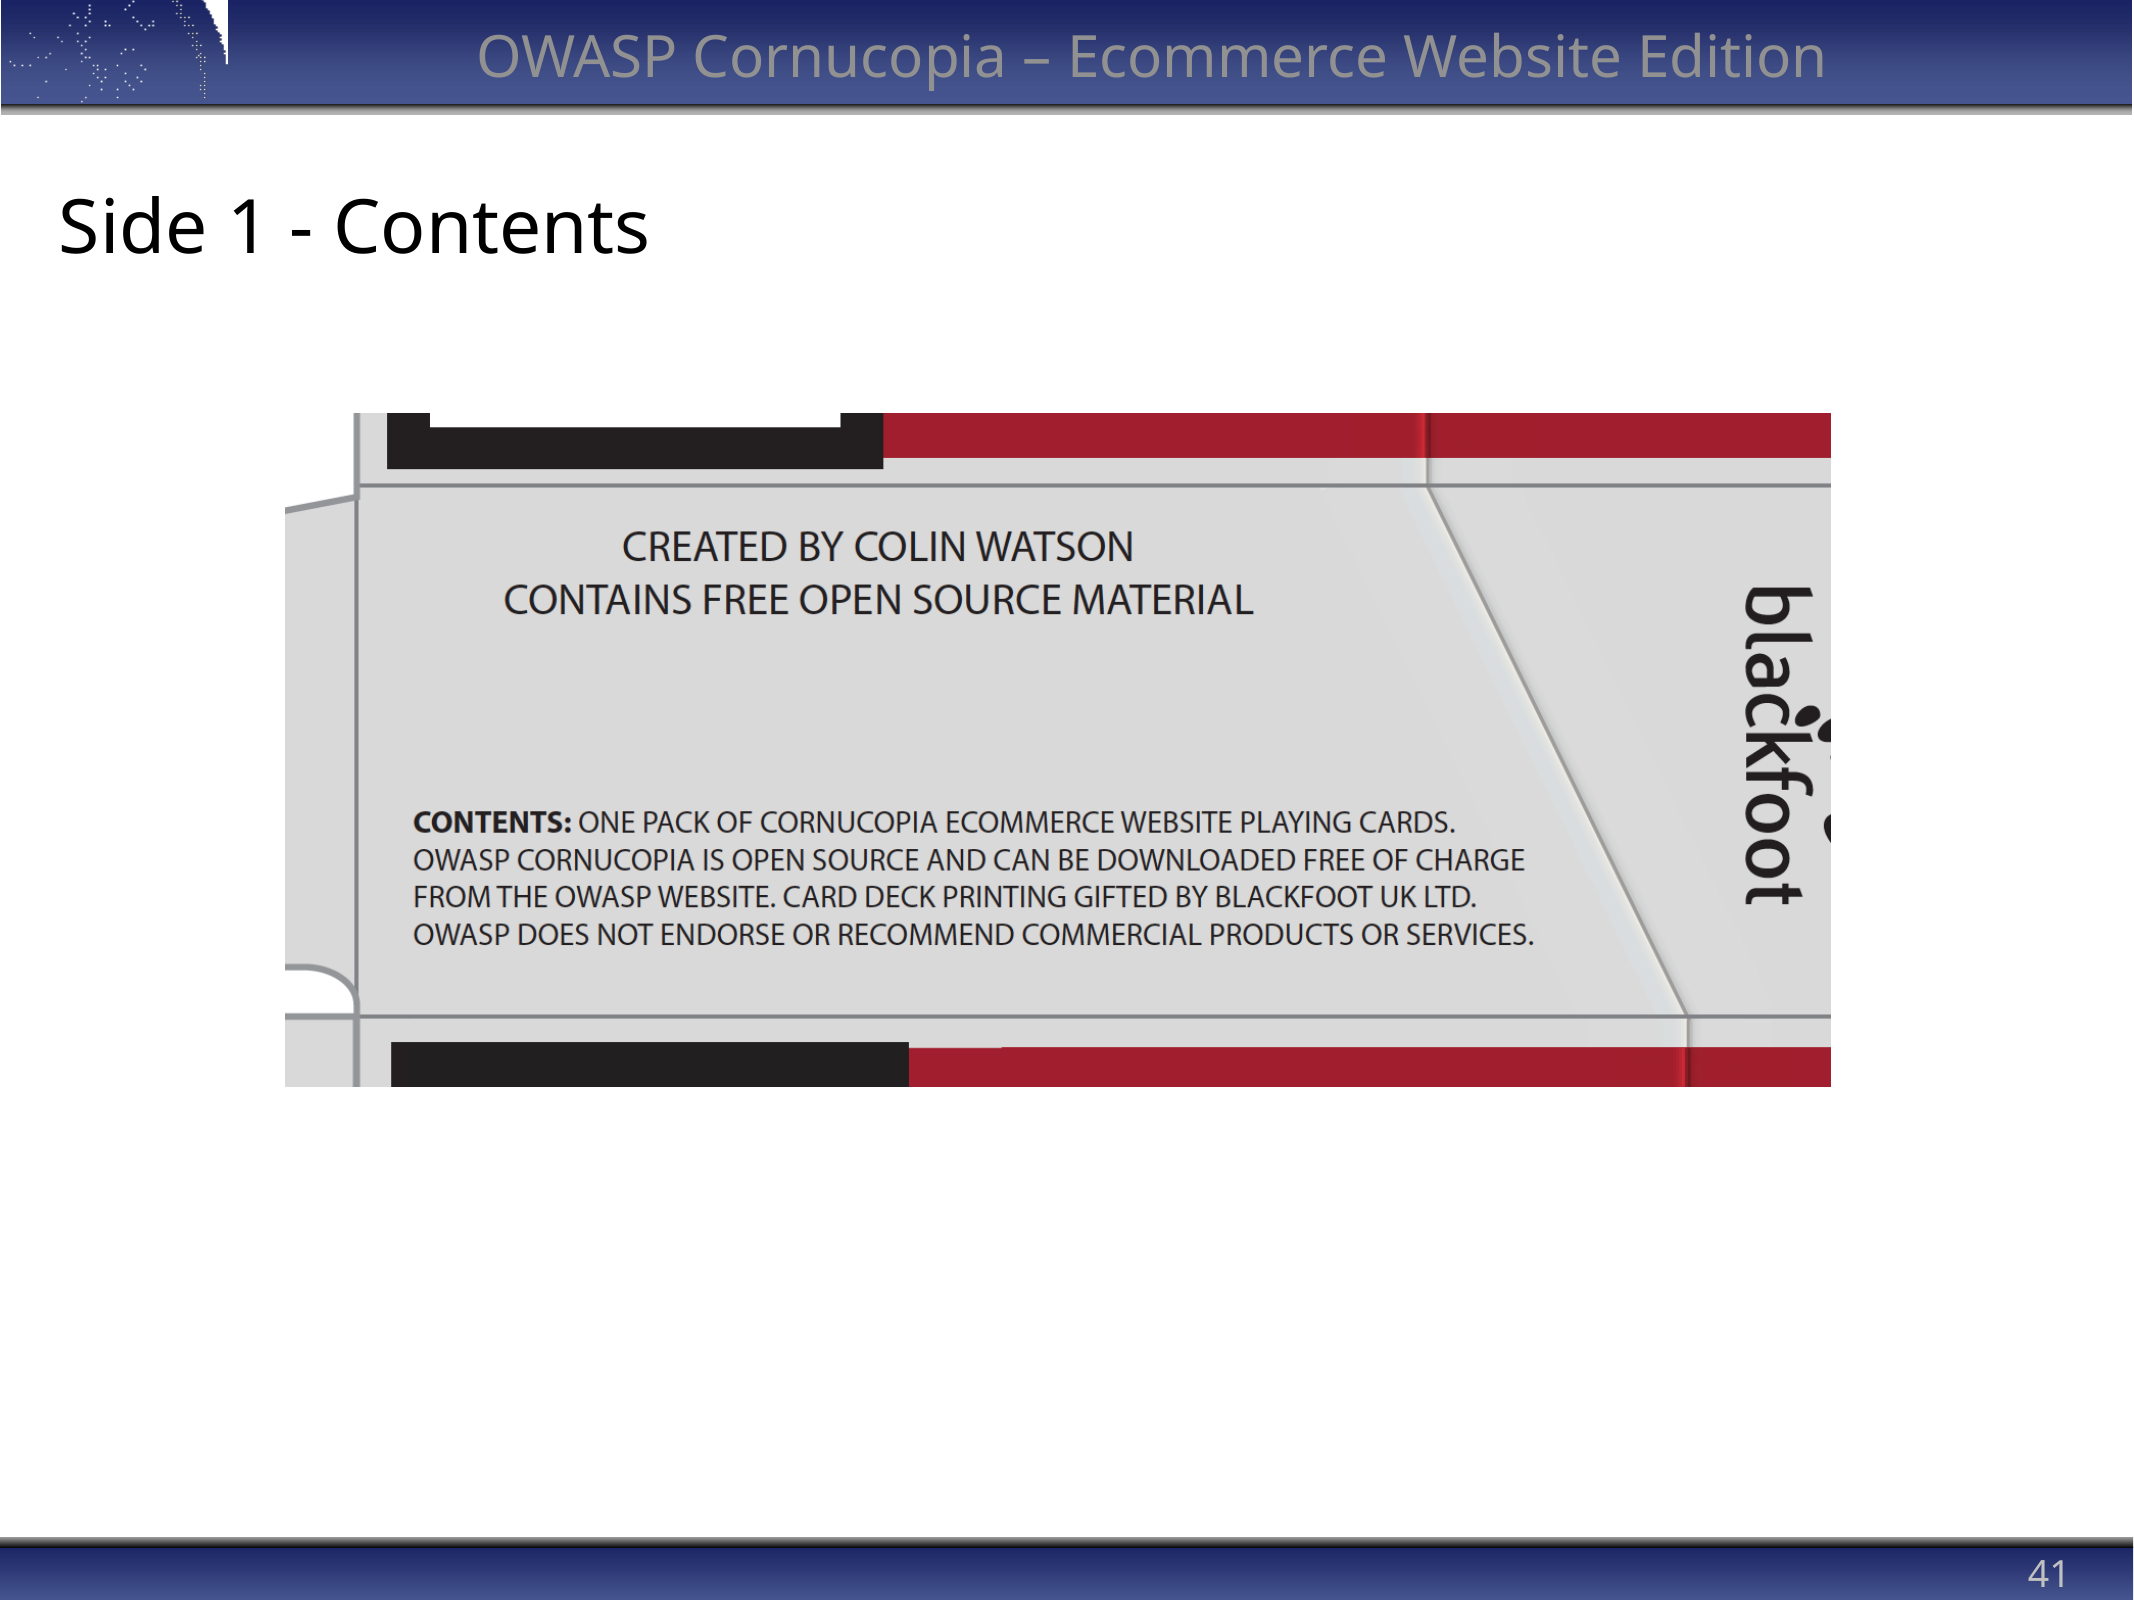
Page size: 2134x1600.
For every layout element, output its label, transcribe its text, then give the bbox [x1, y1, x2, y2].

title Side 1 - Contents [58, 124, 2126, 325]
picture [285, 413, 1831, 1087]
